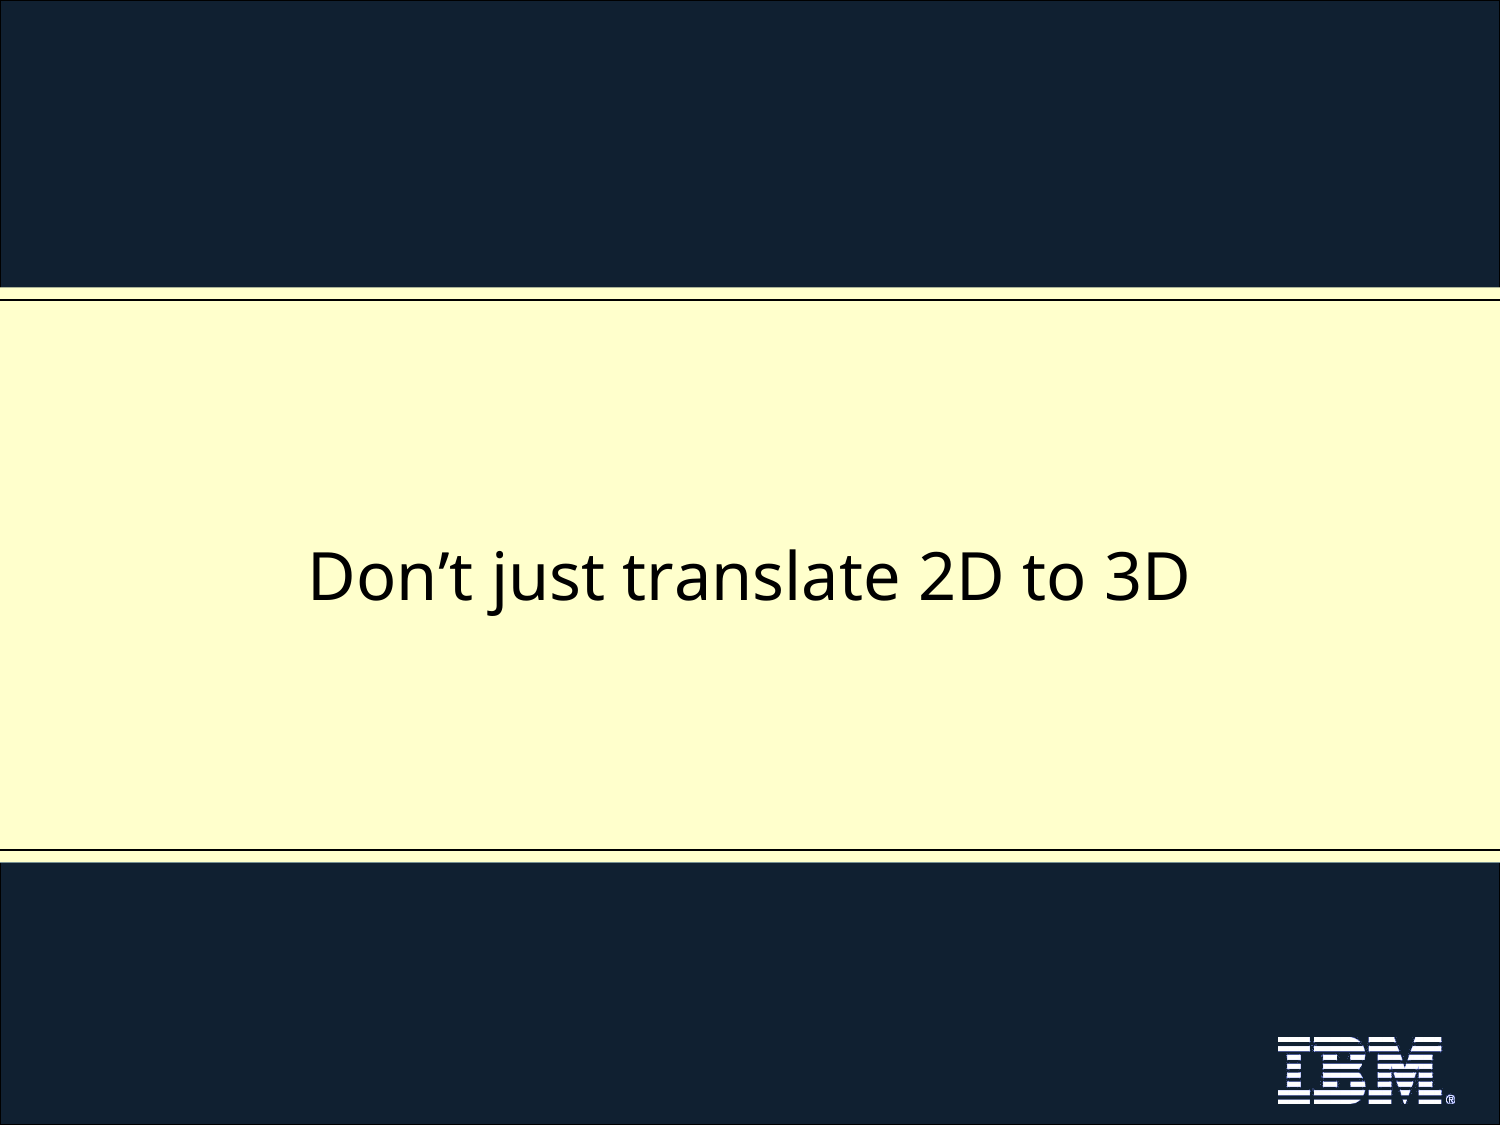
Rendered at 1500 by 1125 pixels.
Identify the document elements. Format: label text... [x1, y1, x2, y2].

text_box Don’t just translate 2D to 3D [0, 851, 1500, 863]
text_box Don’t just translate 2D to 3D [0, 301, 1500, 849]
picture [1278, 1037, 1484, 1104]
text_box Don’t just translate 2D to 3D [0, 287, 1500, 299]
